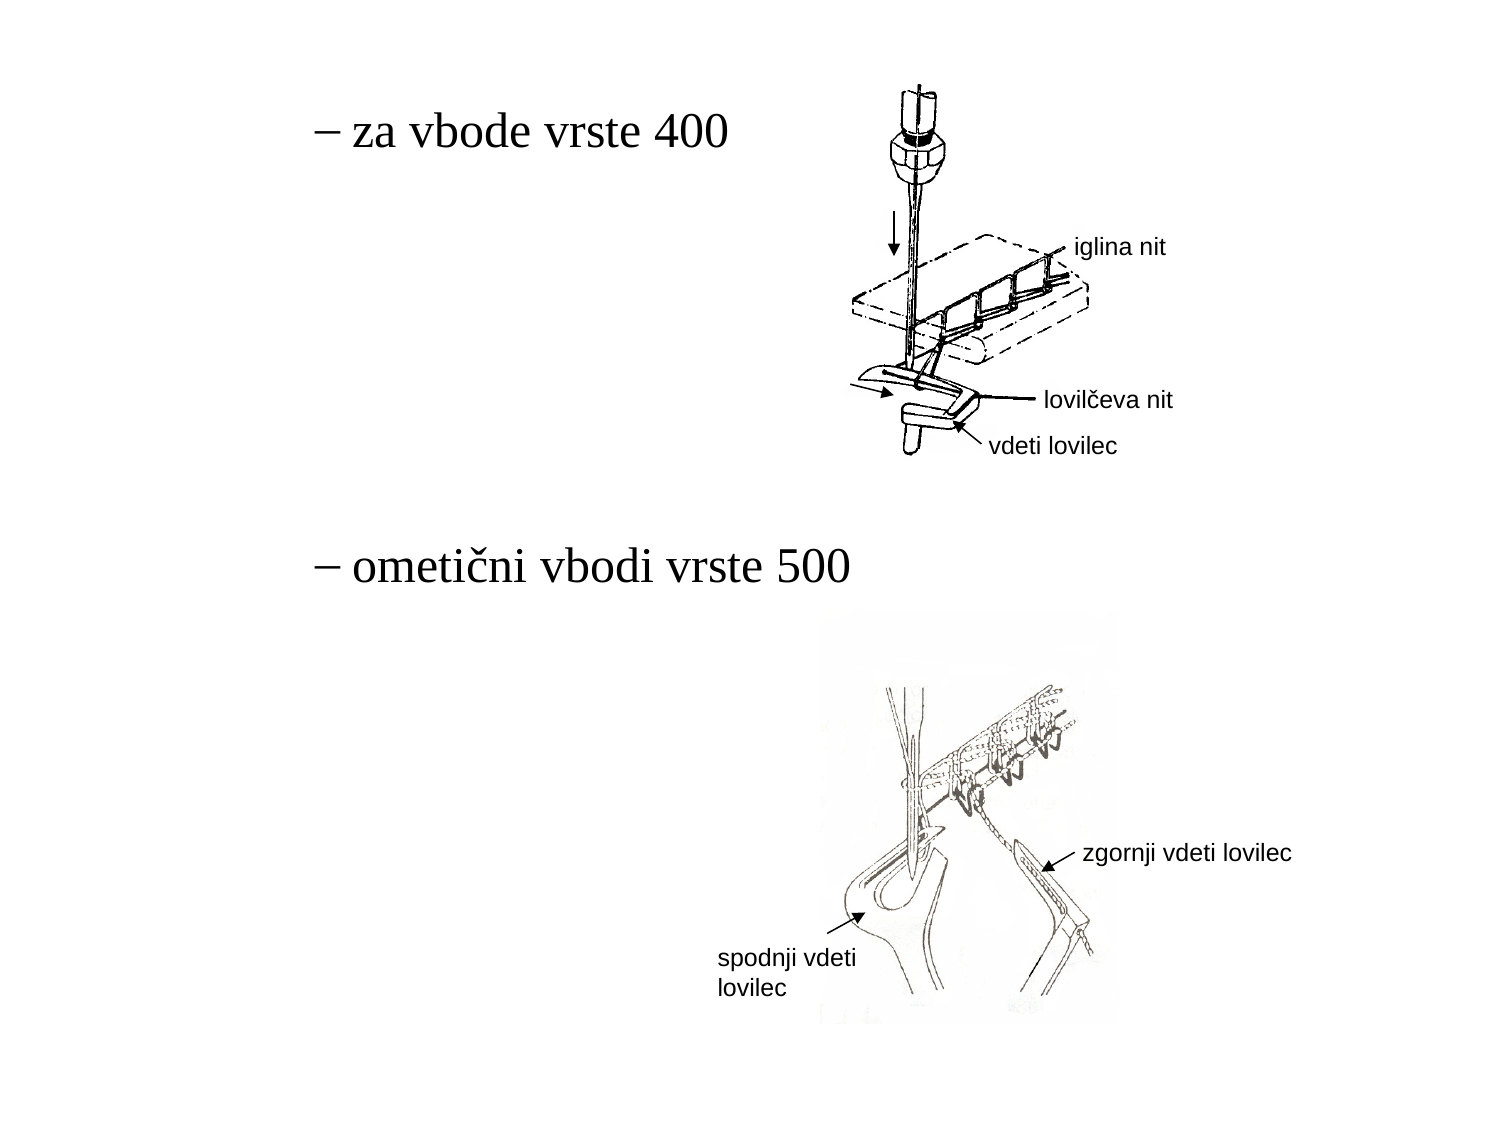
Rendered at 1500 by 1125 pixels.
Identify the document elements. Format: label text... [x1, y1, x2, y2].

text_box iglina nit [1059, 223, 1193, 270]
list za vbode vrste 400 ometični vbodi vrste 500 [75, 90, 1426, 1005]
picture [820, 609, 1119, 1024]
text_box lovilčeva nit [1029, 375, 1212, 423]
text_box vdeti lovilec [973, 421, 1138, 468]
text_box zgornji vdeti lovilec [1067, 828, 1310, 874]
picture [785, 66, 1142, 479]
text_box spodnji vdeti lovilec [702, 933, 946, 983]
